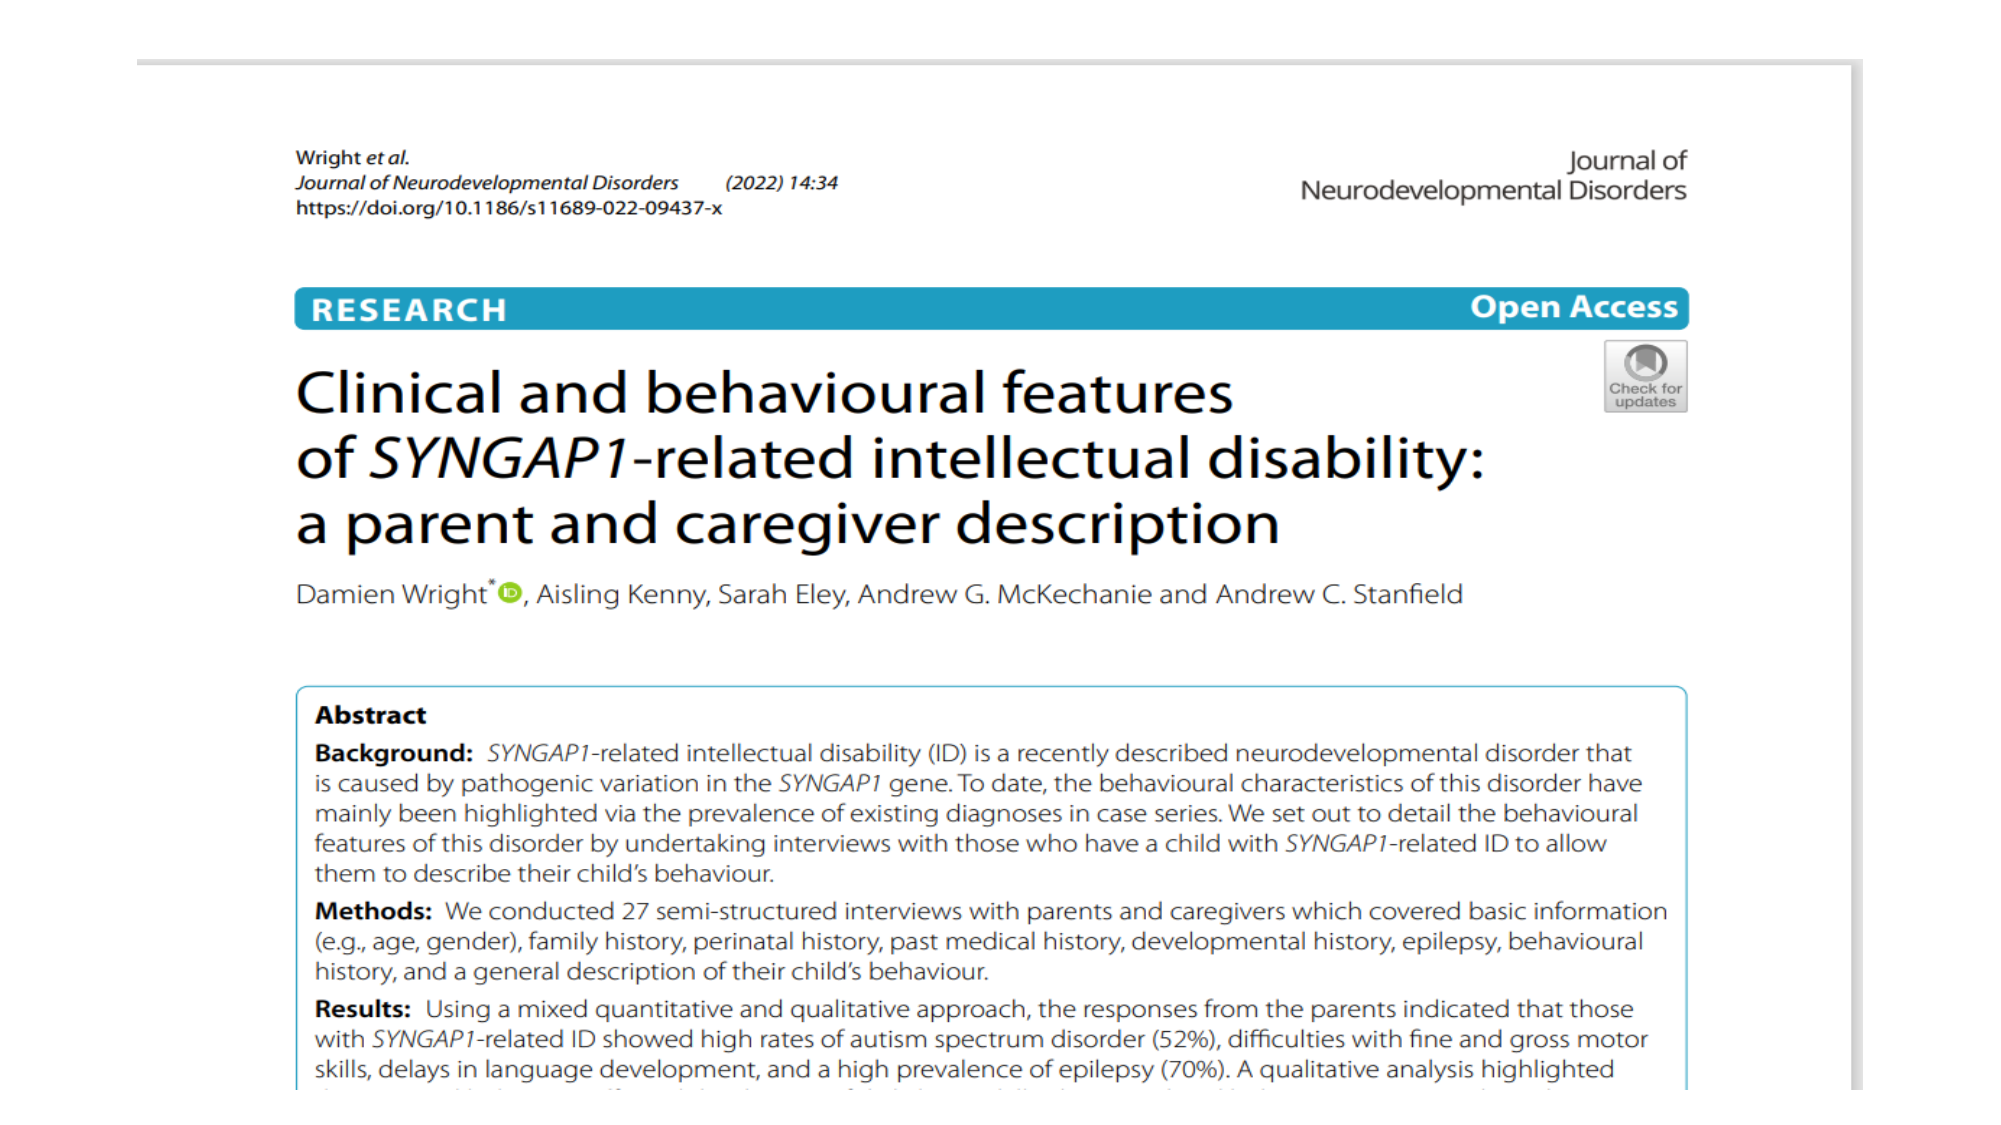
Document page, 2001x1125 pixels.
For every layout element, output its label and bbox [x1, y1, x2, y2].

picture [137, 59, 1863, 1090]
